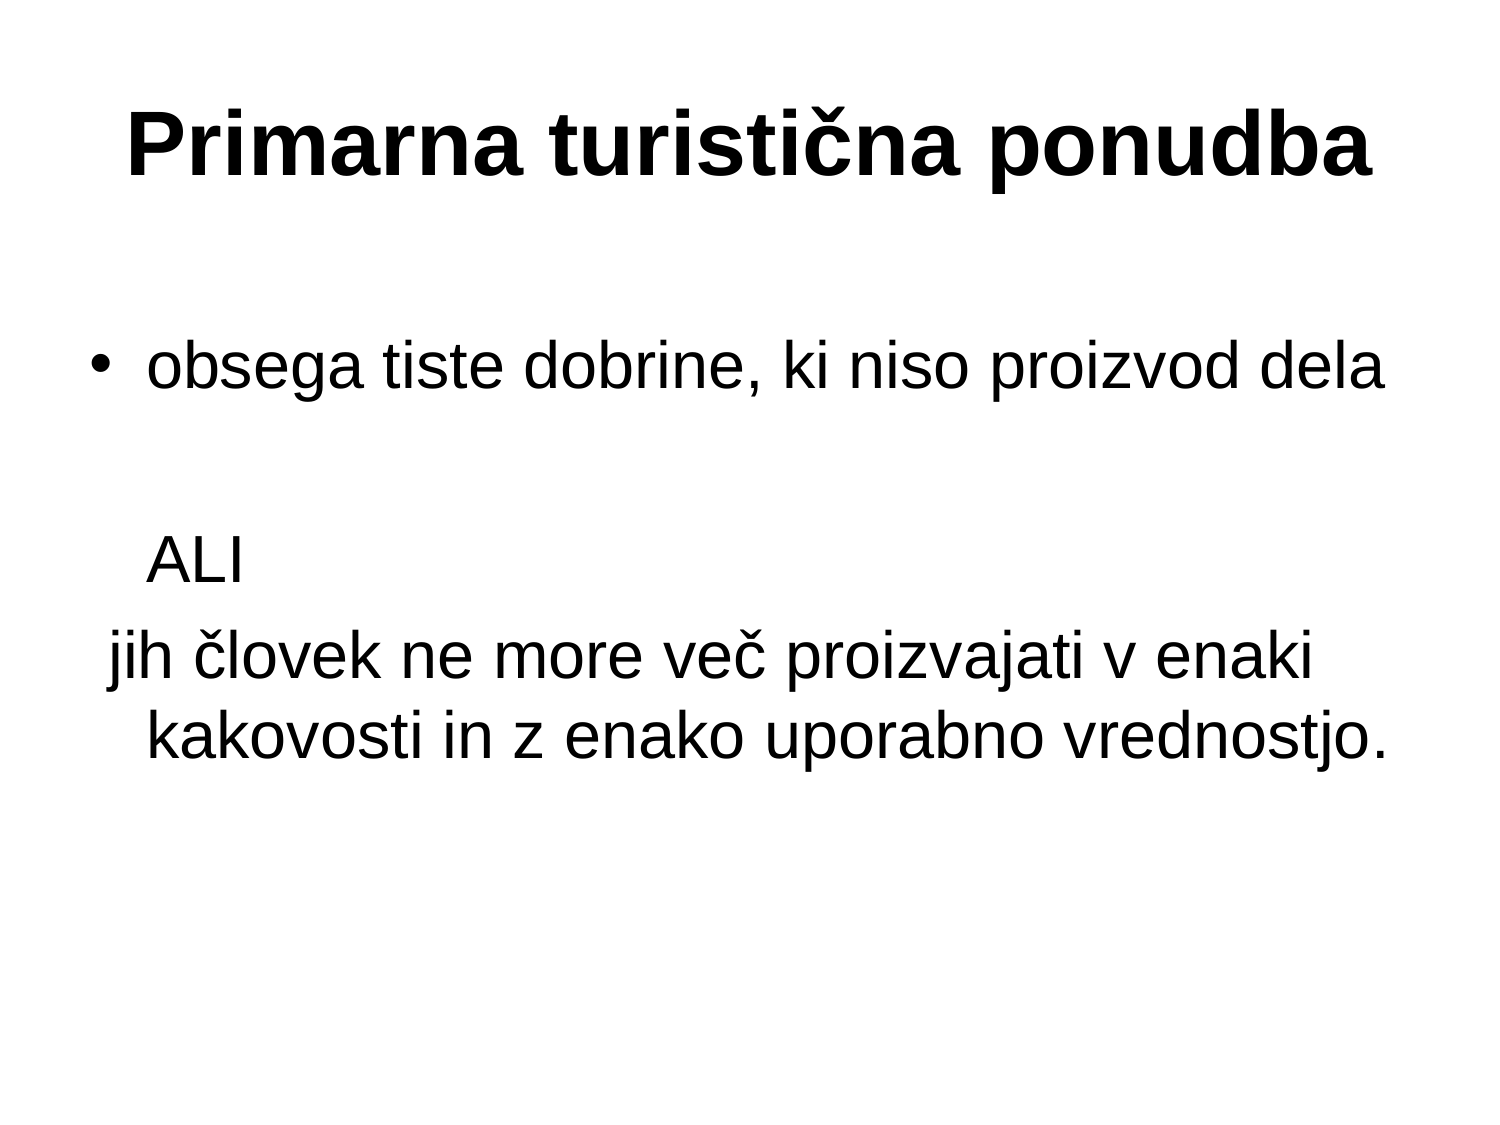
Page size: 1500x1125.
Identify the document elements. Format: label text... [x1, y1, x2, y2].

title Primarna turistična ponudba [75, 45, 1426, 233]
list obsega tiste dobrine, ki niso proizvod dela ALI jih človek ne more več proizvajati v enaki kakovosti in z enako uporabno vrednostjo. [75, 314, 1426, 1006]
